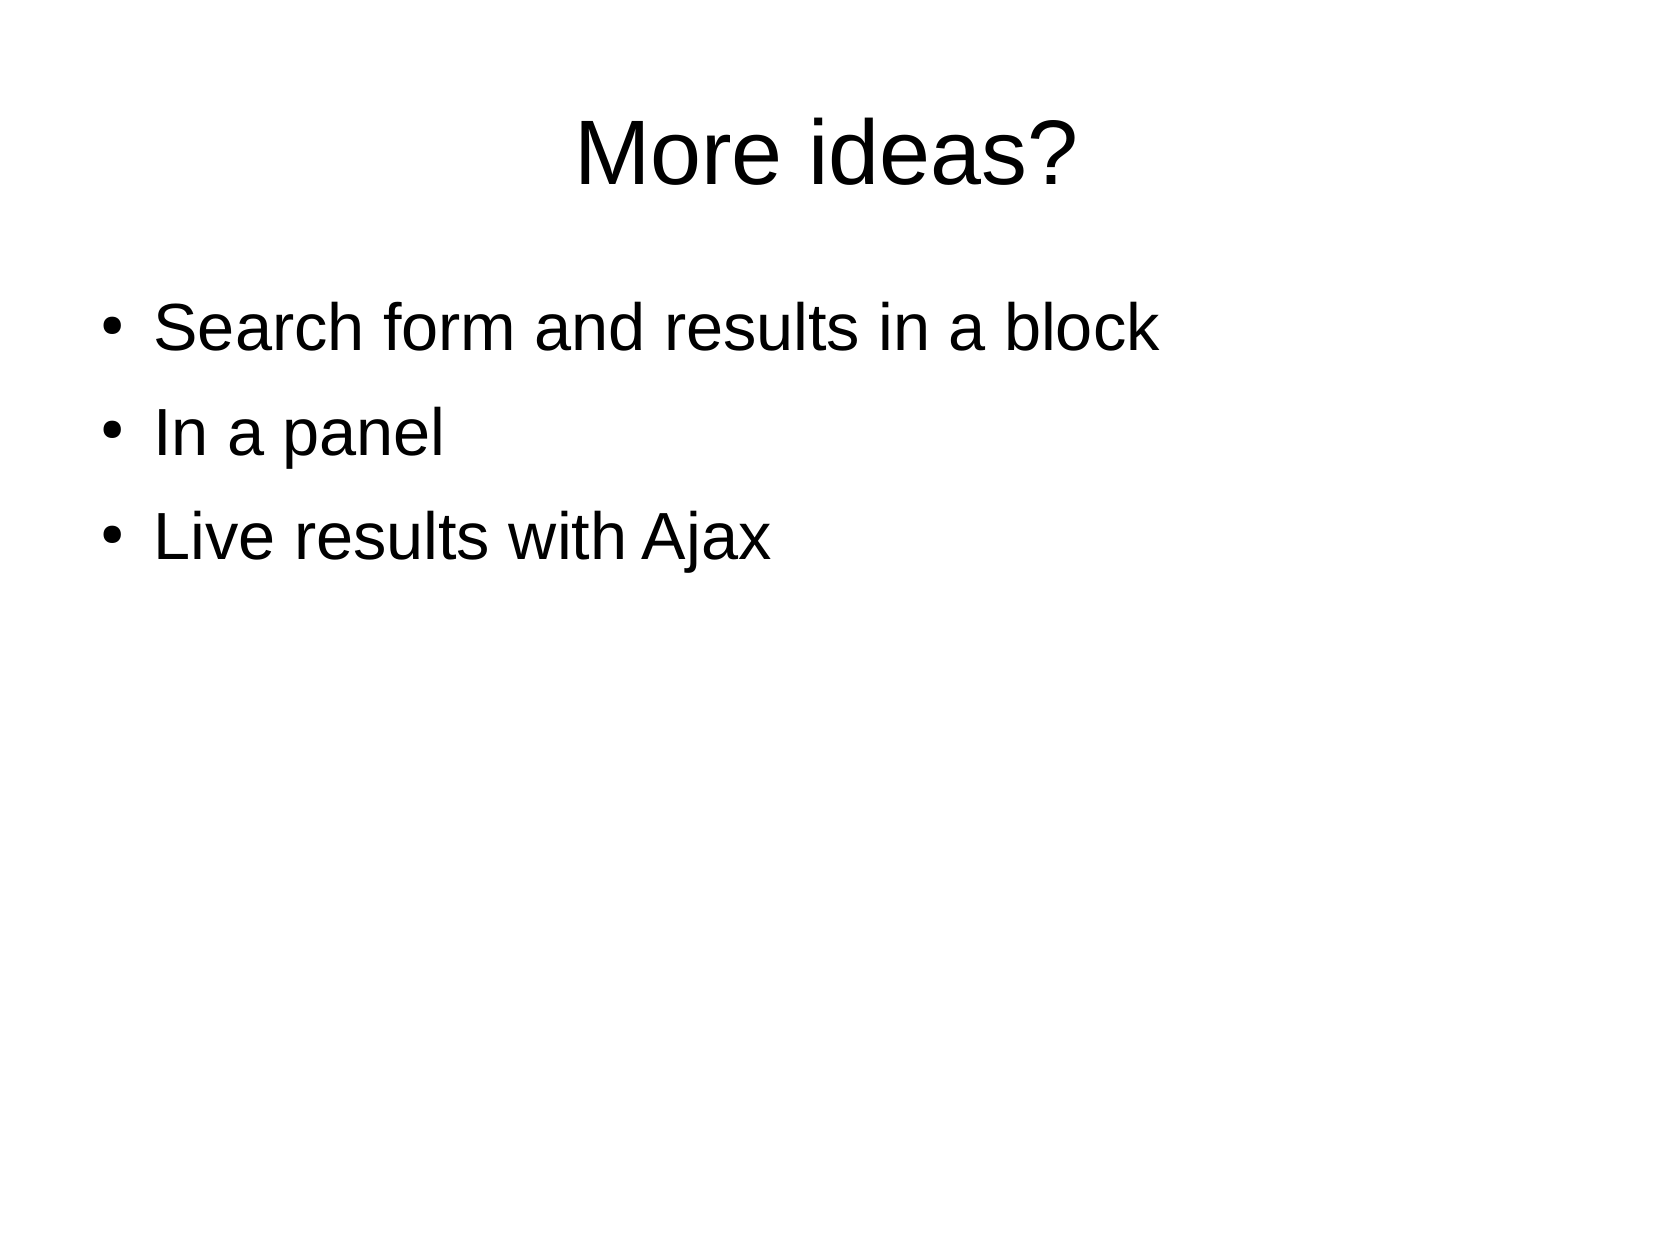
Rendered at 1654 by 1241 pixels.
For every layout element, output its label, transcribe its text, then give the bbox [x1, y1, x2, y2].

title More ideas? [82, 49, 1571, 257]
list Search form and results in a block In a panel Live results with Ajax [82, 290, 1571, 1109]
